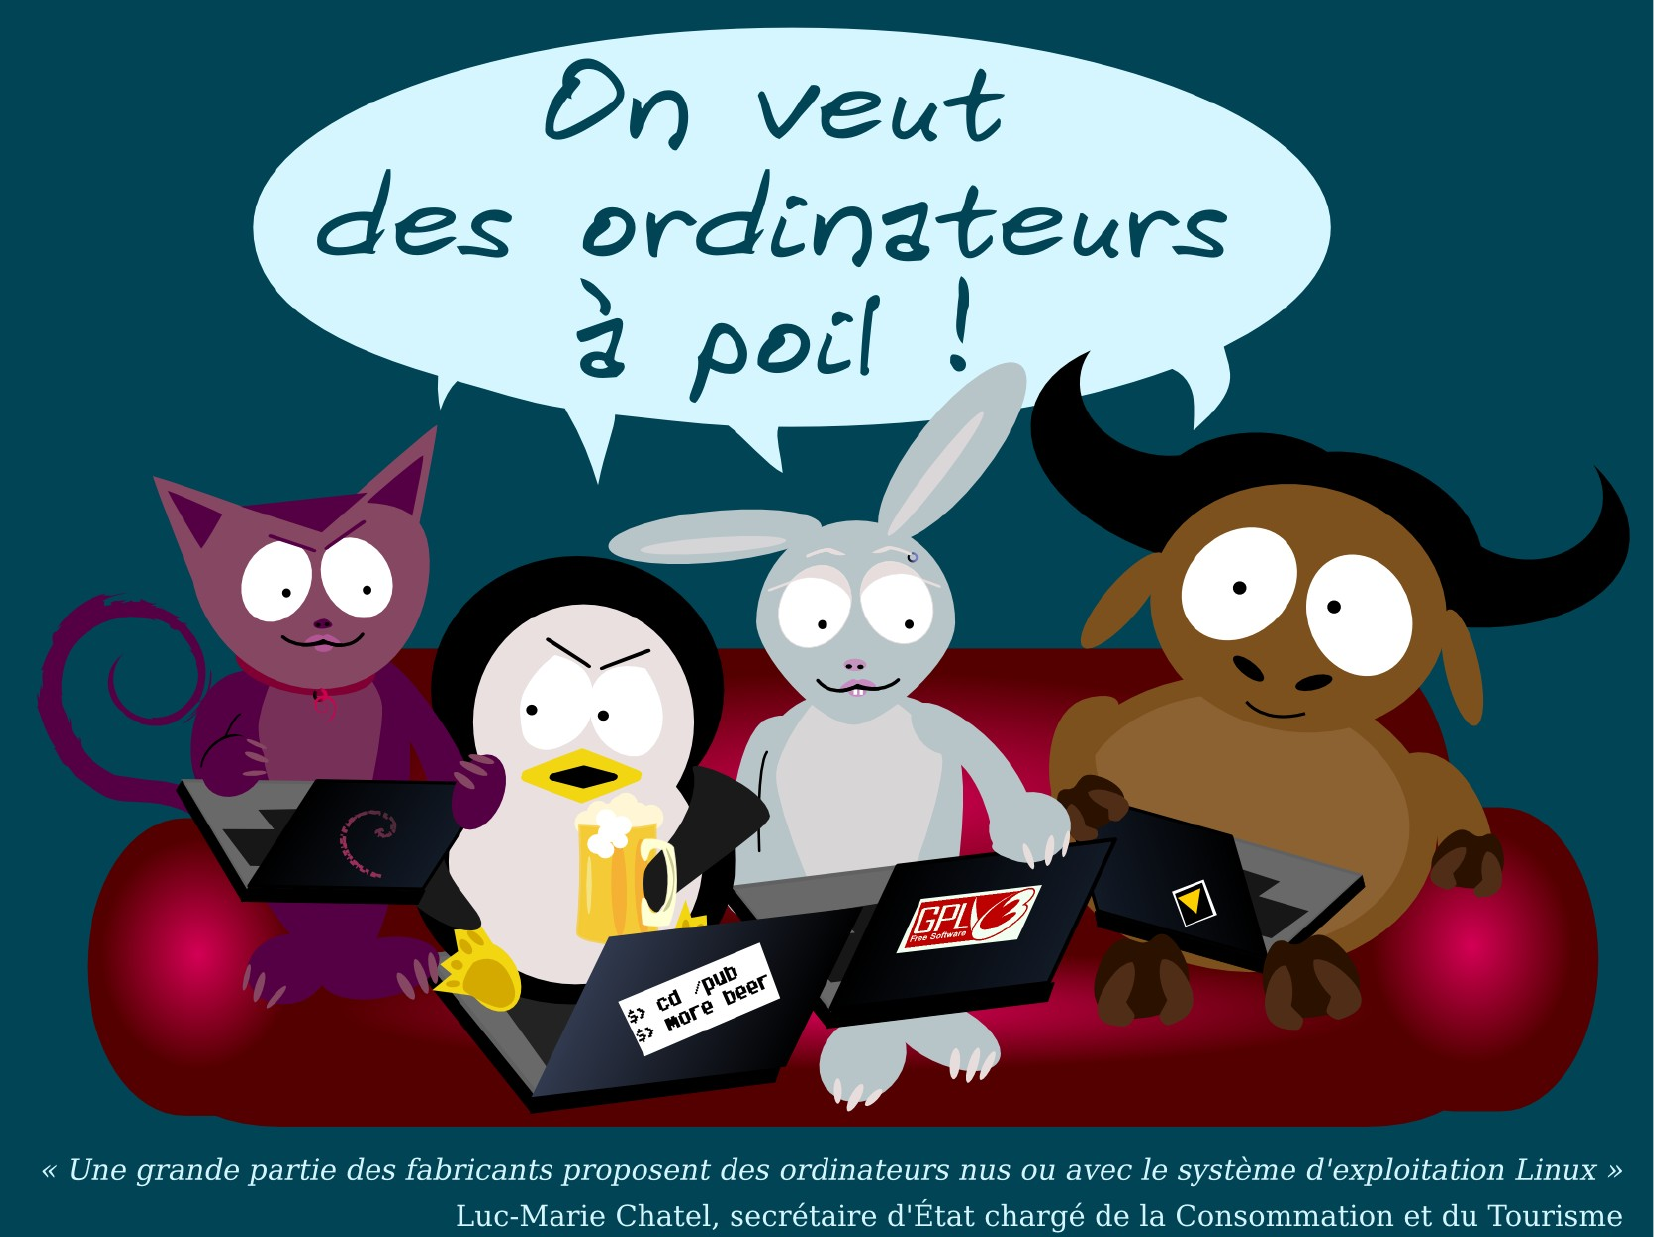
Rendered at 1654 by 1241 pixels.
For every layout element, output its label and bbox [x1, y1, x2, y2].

picture [1596, 1209, 1606, 1226]
picture [793, 1210, 807, 1226]
picture [1419, 1205, 1431, 1226]
picture [1333, 1160, 1348, 1180]
picture [654, 1162, 661, 1168]
picture [492, 1165, 507, 1181]
picture [965, 1206, 974, 1226]
picture [1235, 1210, 1264, 1230]
picture [888, 1204, 904, 1228]
picture [458, 1205, 465, 1228]
picture [1405, 1210, 1418, 1224]
picture [286, 1159, 322, 1184]
picture [1460, 1210, 1479, 1229]
picture [1610, 1165, 1621, 1175]
picture [1085, 1163, 1101, 1179]
picture [589, 1211, 602, 1227]
picture [1563, 1164, 1598, 1182]
picture [907, 1205, 912, 1214]
picture [1487, 1163, 1504, 1181]
picture [1175, 1205, 1198, 1224]
picture [69, 1157, 87, 1181]
picture [407, 1157, 435, 1181]
picture [86, 1159, 92, 1171]
picture [641, 1164, 679, 1181]
picture [731, 1209, 760, 1231]
picture [799, 1162, 813, 1181]
picture [574, 1205, 587, 1226]
picture [223, 1164, 239, 1181]
picture [156, 1158, 187, 1181]
picture [1184, 1221, 1194, 1227]
picture [1123, 1211, 1128, 1221]
picture [1140, 1204, 1165, 1227]
picture [999, 1162, 1010, 1180]
picture [838, 1205, 845, 1228]
picture [1361, 1210, 1367, 1226]
picture [36, 27, 1630, 1128]
picture [981, 1164, 995, 1181]
picture [934, 1205, 963, 1231]
picture [763, 1212, 767, 1225]
picture [1384, 1157, 1392, 1181]
picture [93, 1164, 99, 1180]
picture [1365, 1159, 1383, 1187]
picture [1152, 1164, 1167, 1181]
picture [1294, 1205, 1359, 1229]
picture [1506, 1211, 1520, 1228]
picture [875, 1160, 903, 1180]
picture [1192, 1164, 1202, 1186]
picture [1524, 1210, 1541, 1227]
picture [828, 1163, 855, 1181]
picture [811, 1205, 836, 1228]
picture [637, 1204, 653, 1231]
picture [1543, 1210, 1554, 1227]
picture [780, 1165, 787, 1180]
picture [1100, 1162, 1132, 1182]
picture [789, 1164, 795, 1179]
picture [521, 1205, 547, 1226]
picture [1409, 1222, 1422, 1227]
picture [845, 1206, 876, 1228]
picture [1448, 1159, 1485, 1181]
picture [674, 1204, 710, 1227]
picture [960, 1160, 979, 1180]
picture [739, 1161, 769, 1180]
picture [1215, 1207, 1234, 1228]
picture [858, 1162, 871, 1180]
picture [366, 1163, 381, 1180]
picture [510, 1160, 551, 1181]
picture [562, 1159, 640, 1187]
picture [812, 1157, 828, 1180]
picture [1326, 1157, 1332, 1166]
picture [1143, 1157, 1150, 1180]
picture [721, 1163, 729, 1183]
picture [470, 1209, 494, 1228]
picture [232, 1176, 237, 1184]
picture [494, 1211, 506, 1227]
picture [904, 1164, 918, 1180]
picture [549, 1209, 575, 1228]
picture [249, 1163, 268, 1185]
picture [1234, 1157, 1251, 1180]
picture [1351, 1162, 1366, 1180]
picture [348, 1157, 364, 1181]
picture [617, 1205, 635, 1228]
picture [43, 1167, 54, 1177]
picture [1529, 1157, 1544, 1181]
picture [382, 1165, 396, 1183]
picture [913, 1199, 932, 1227]
picture [101, 1163, 109, 1180]
picture [1442, 1204, 1457, 1227]
picture [137, 1162, 155, 1187]
picture [1211, 1160, 1235, 1182]
picture [112, 1162, 126, 1180]
picture [1021, 1164, 1057, 1184]
picture [270, 1164, 284, 1181]
picture [1305, 1157, 1326, 1183]
picture [1607, 1211, 1621, 1226]
picture [680, 1160, 710, 1181]
picture [926, 1222, 933, 1228]
picture [320, 1164, 339, 1180]
picture [436, 1157, 485, 1181]
picture [985, 1211, 998, 1225]
picture [1036, 1209, 1084, 1232]
picture [1544, 1163, 1561, 1181]
picture [1096, 1204, 1112, 1229]
picture [599, 1211, 605, 1219]
picture [1246, 1164, 1295, 1181]
picture [1115, 1210, 1127, 1228]
picture [922, 1163, 949, 1184]
picture [1378, 1210, 1393, 1228]
picture [731, 1157, 740, 1181]
picture [1064, 1164, 1080, 1181]
picture [1412, 1158, 1447, 1182]
picture [1366, 1211, 1375, 1228]
picture [1488, 1205, 1507, 1228]
picture [1178, 1159, 1190, 1182]
picture [1393, 1165, 1409, 1181]
picture [1020, 1211, 1034, 1229]
picture [1196, 1209, 1212, 1228]
picture [656, 1209, 671, 1227]
picture [1555, 1207, 1597, 1229]
picture [1513, 1158, 1526, 1184]
picture [188, 1158, 222, 1182]
picture [1267, 1207, 1292, 1228]
picture [769, 1207, 792, 1226]
picture [1001, 1204, 1016, 1228]
